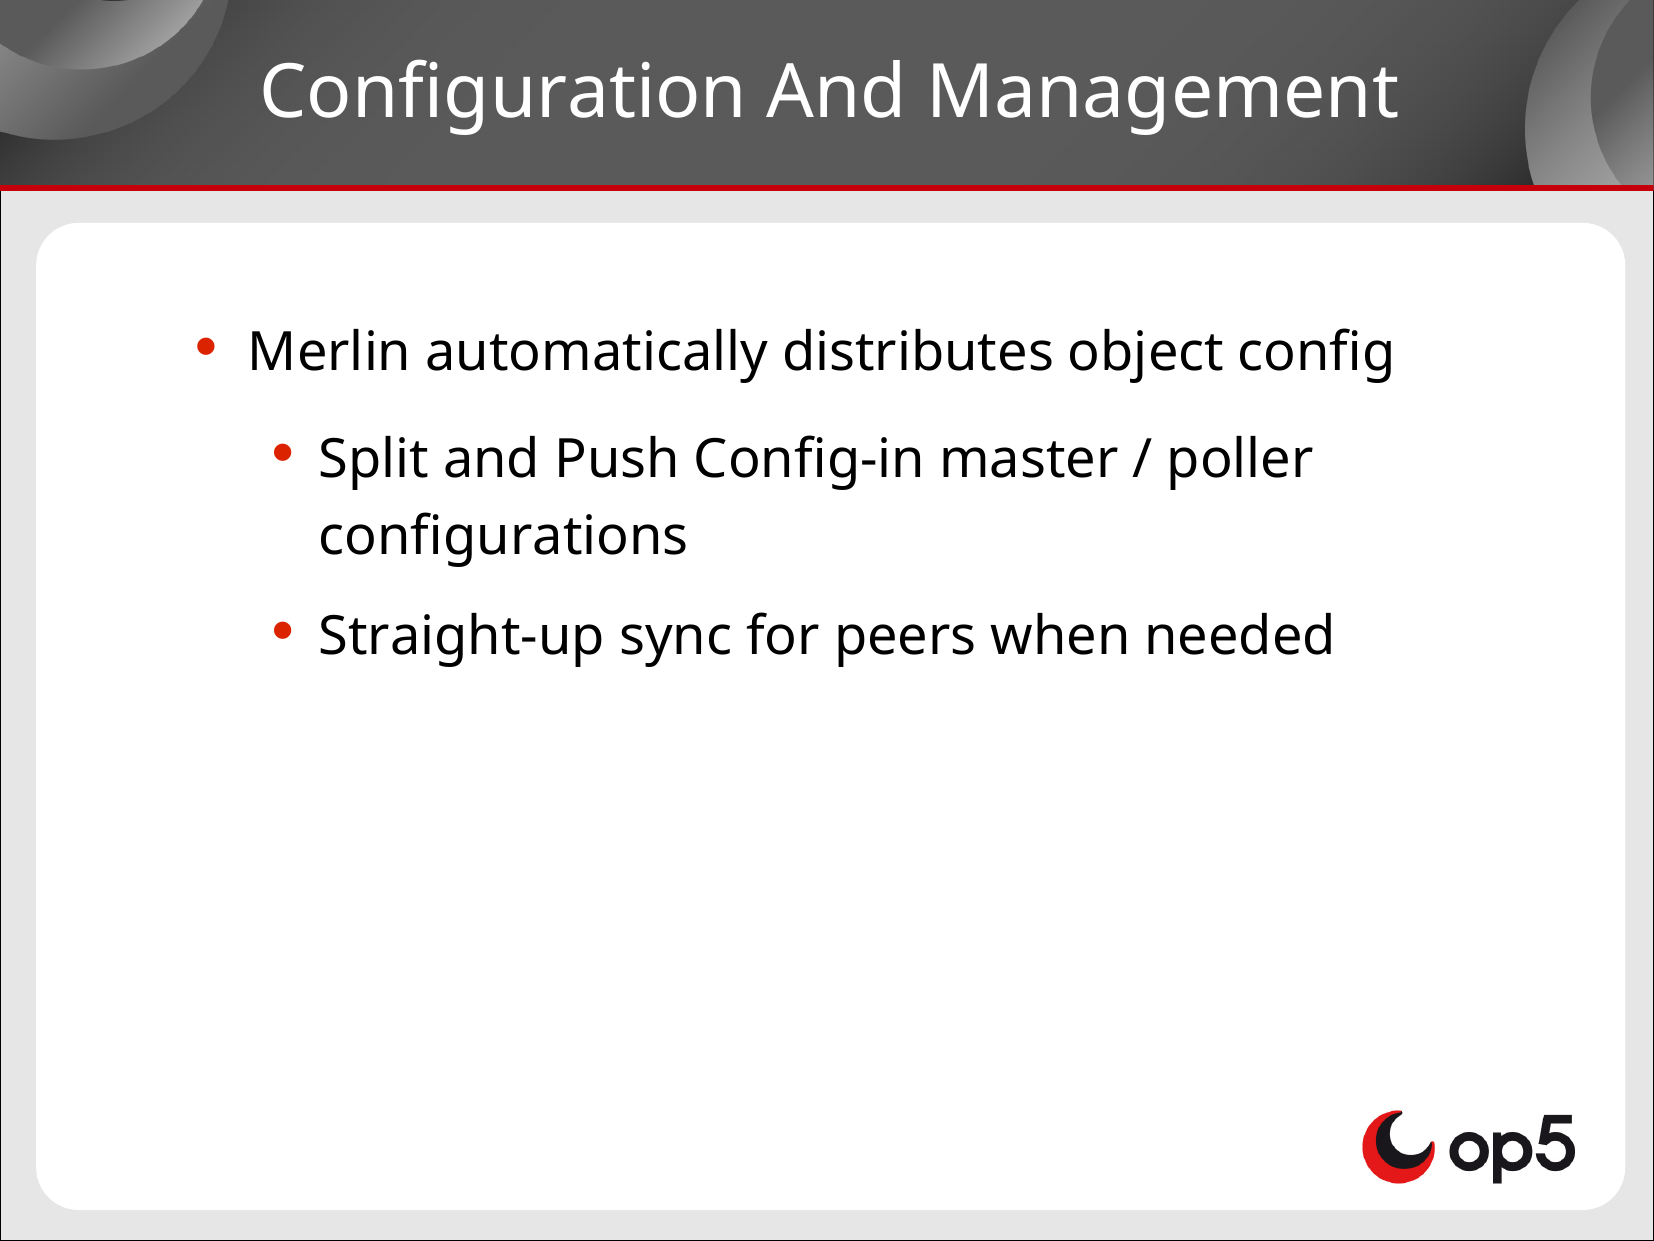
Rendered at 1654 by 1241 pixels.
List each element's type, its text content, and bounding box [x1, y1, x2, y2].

picture [0, 0, 1654, 185]
list Merlin automatically distributes object config Split and Push Config-in master / poller configurations Straight-up sync for peers when needed [177, 309, 1571, 1005]
picture [1350, 1103, 1587, 1191]
title Configuration And Management [88, 0, 1571, 175]
